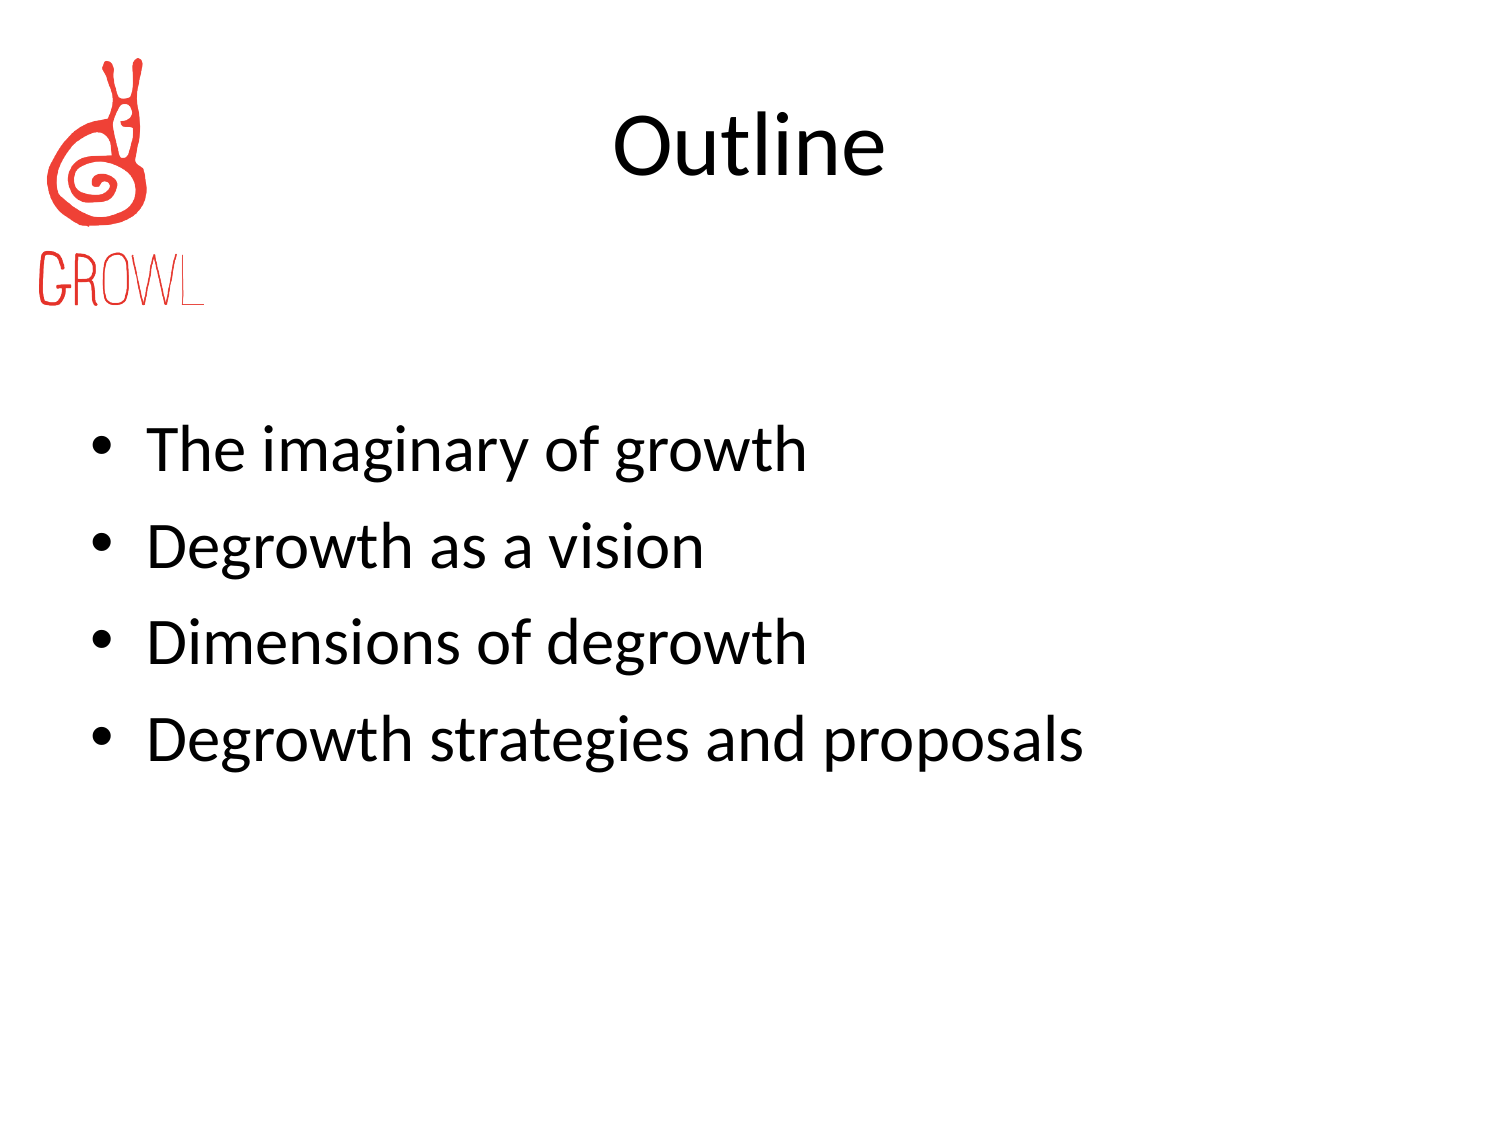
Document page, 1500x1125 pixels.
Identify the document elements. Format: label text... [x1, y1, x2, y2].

picture [39, 58, 204, 306]
list The imaginary of growth Degrowth as a vision Dimensions of degrowth Degrowth strategies and proposals [75, 397, 1425, 1005]
title Outline [75, 45, 1425, 233]
